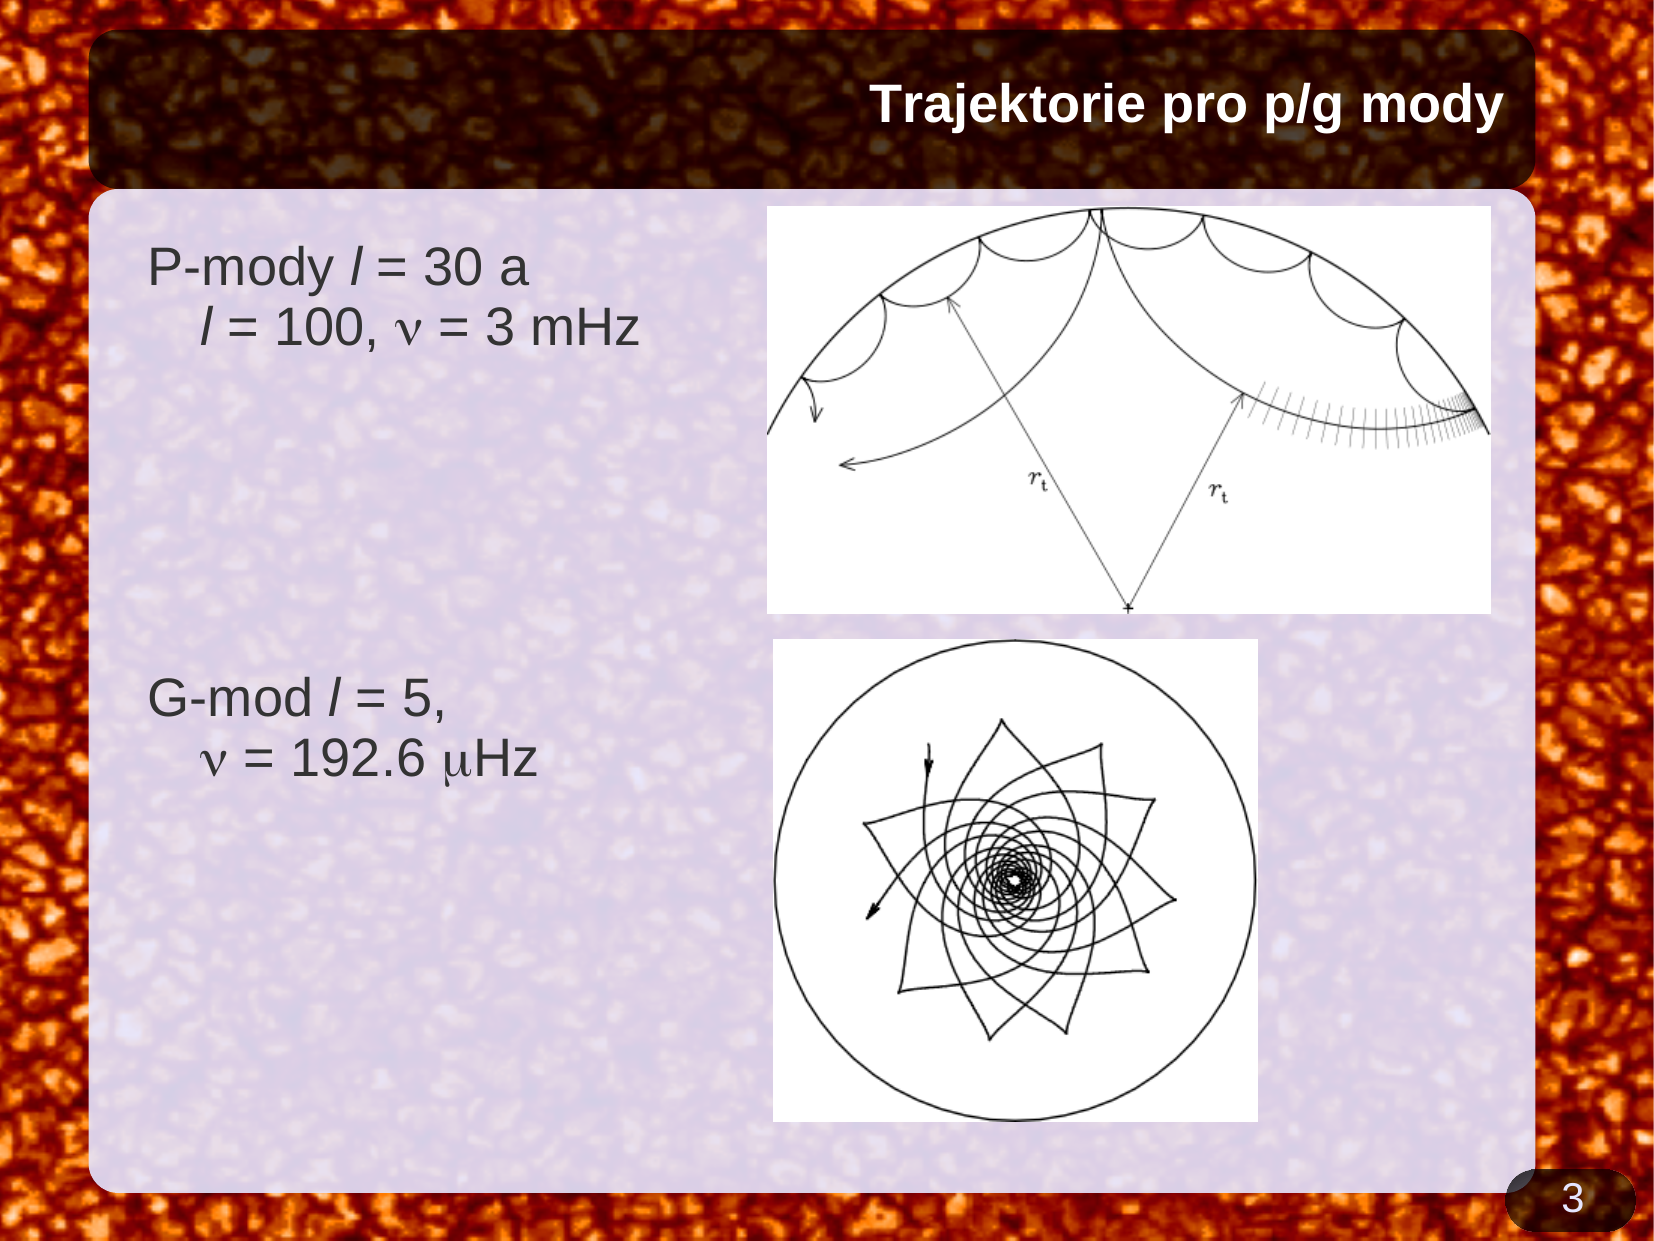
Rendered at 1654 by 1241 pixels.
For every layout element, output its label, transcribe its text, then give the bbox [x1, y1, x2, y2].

list P-mody l = 30 a l = 100, n = 3 mHz [147, 236, 709, 544]
picture [0, 0, 1654, 1241]
list G-mod l = 5, n = 192.6 mHz [147, 667, 709, 975]
title Trajektorie pro p/g mody [118, 59, 1506, 148]
